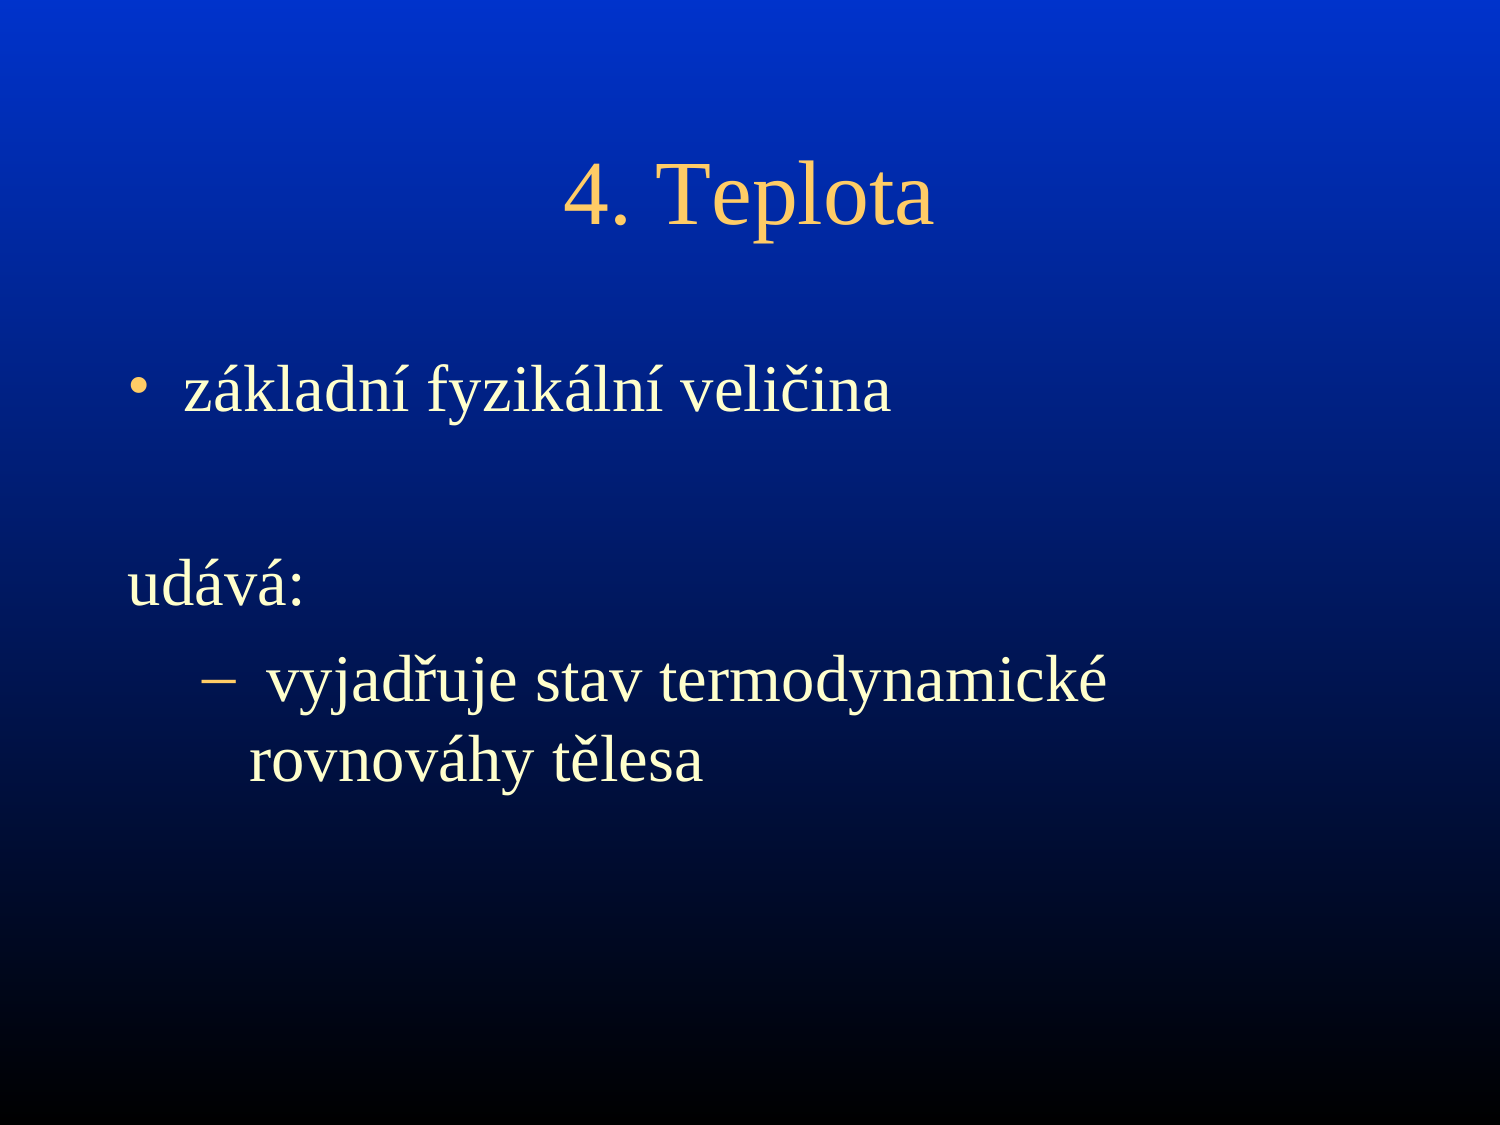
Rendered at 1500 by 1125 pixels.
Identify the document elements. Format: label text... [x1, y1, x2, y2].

title 4. Teplota [112, 37, 1388, 250]
list základní fyzikální veličina udává: vyjadřuje stav termodynamické rovnováhy tělesa [112, 337, 1388, 1013]
